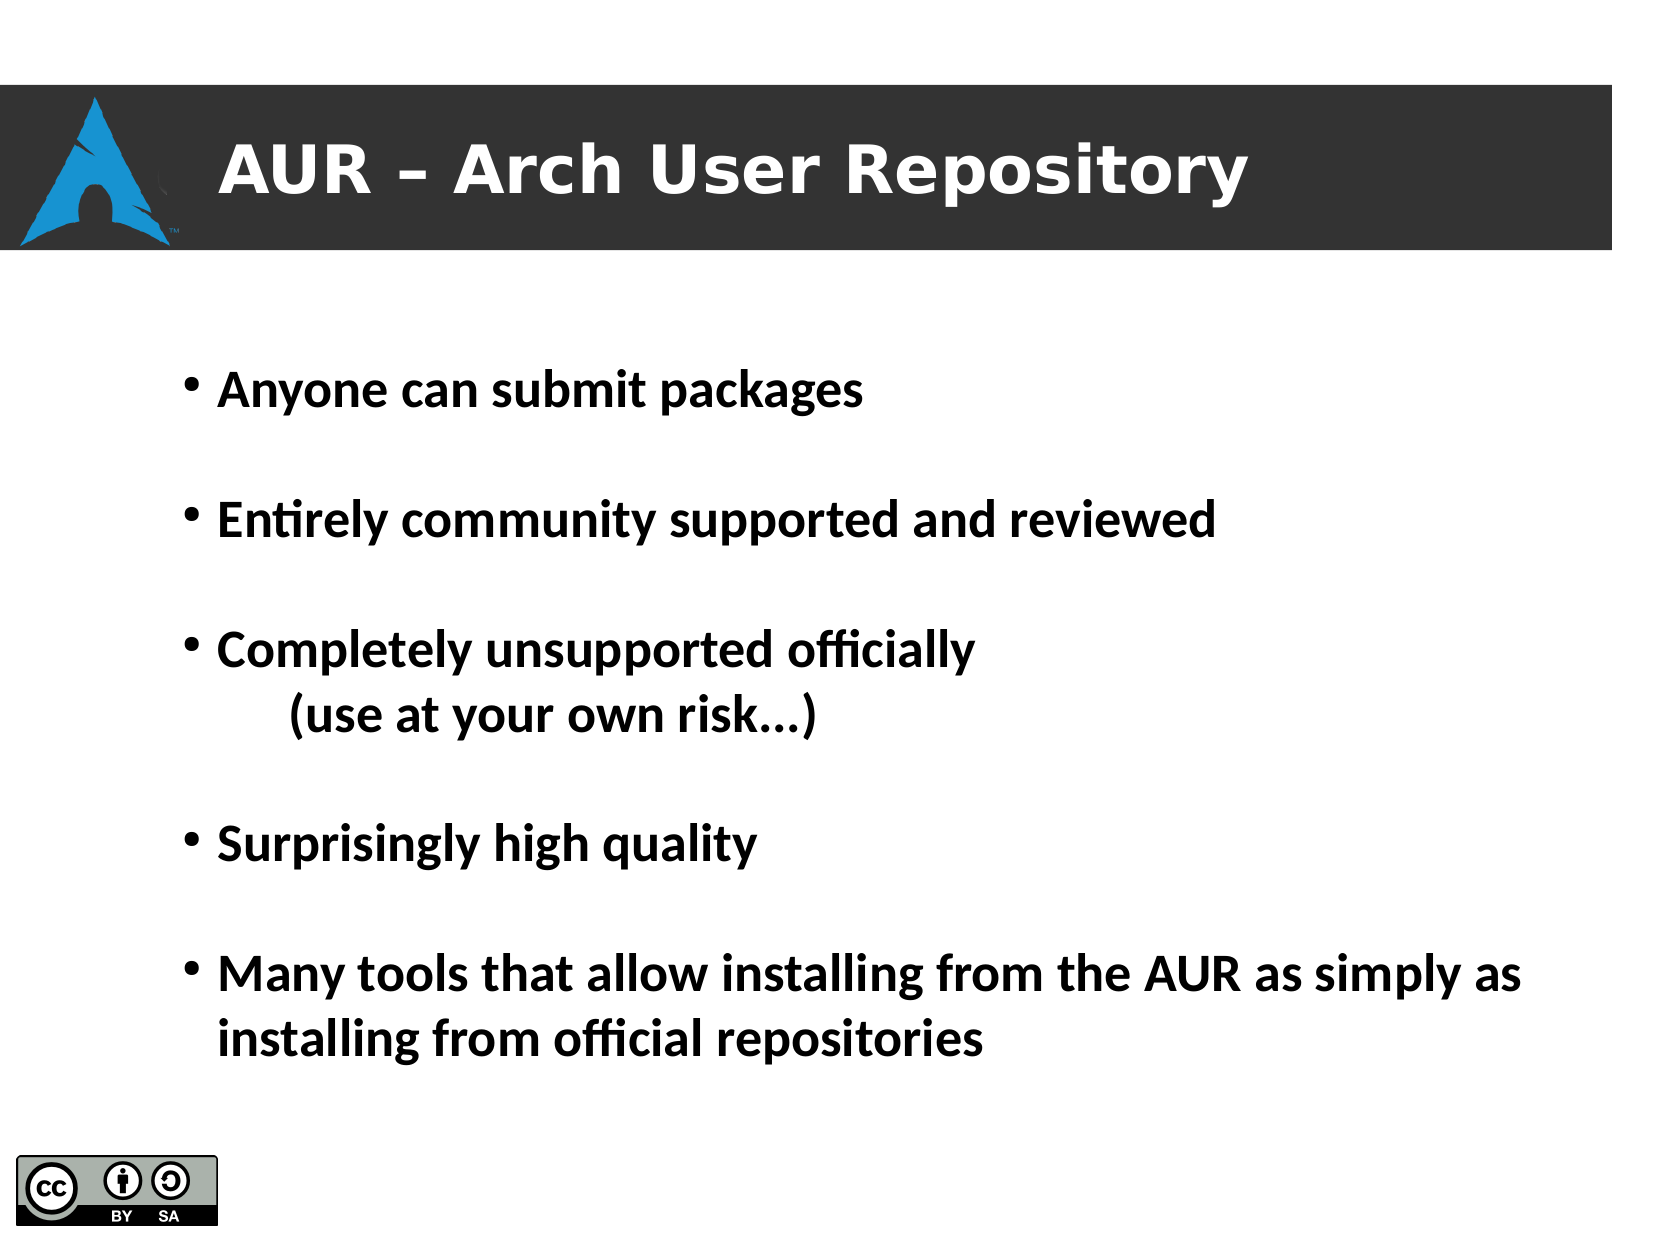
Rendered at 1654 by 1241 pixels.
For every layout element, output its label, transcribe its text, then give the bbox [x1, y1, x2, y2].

text_box Anyone can submit packages Entirely community supported and reviewed Completely unsupported officially (use at your own risk...) Surprisingly high quality Many tools that allow installing from the AUR as simply as installing from official repositories [167, 345, 1612, 1134]
picture [0, 81, 188, 260]
picture [16, 1155, 218, 1227]
text_box AUR – Arch User Repository [188, 84, 1612, 250]
